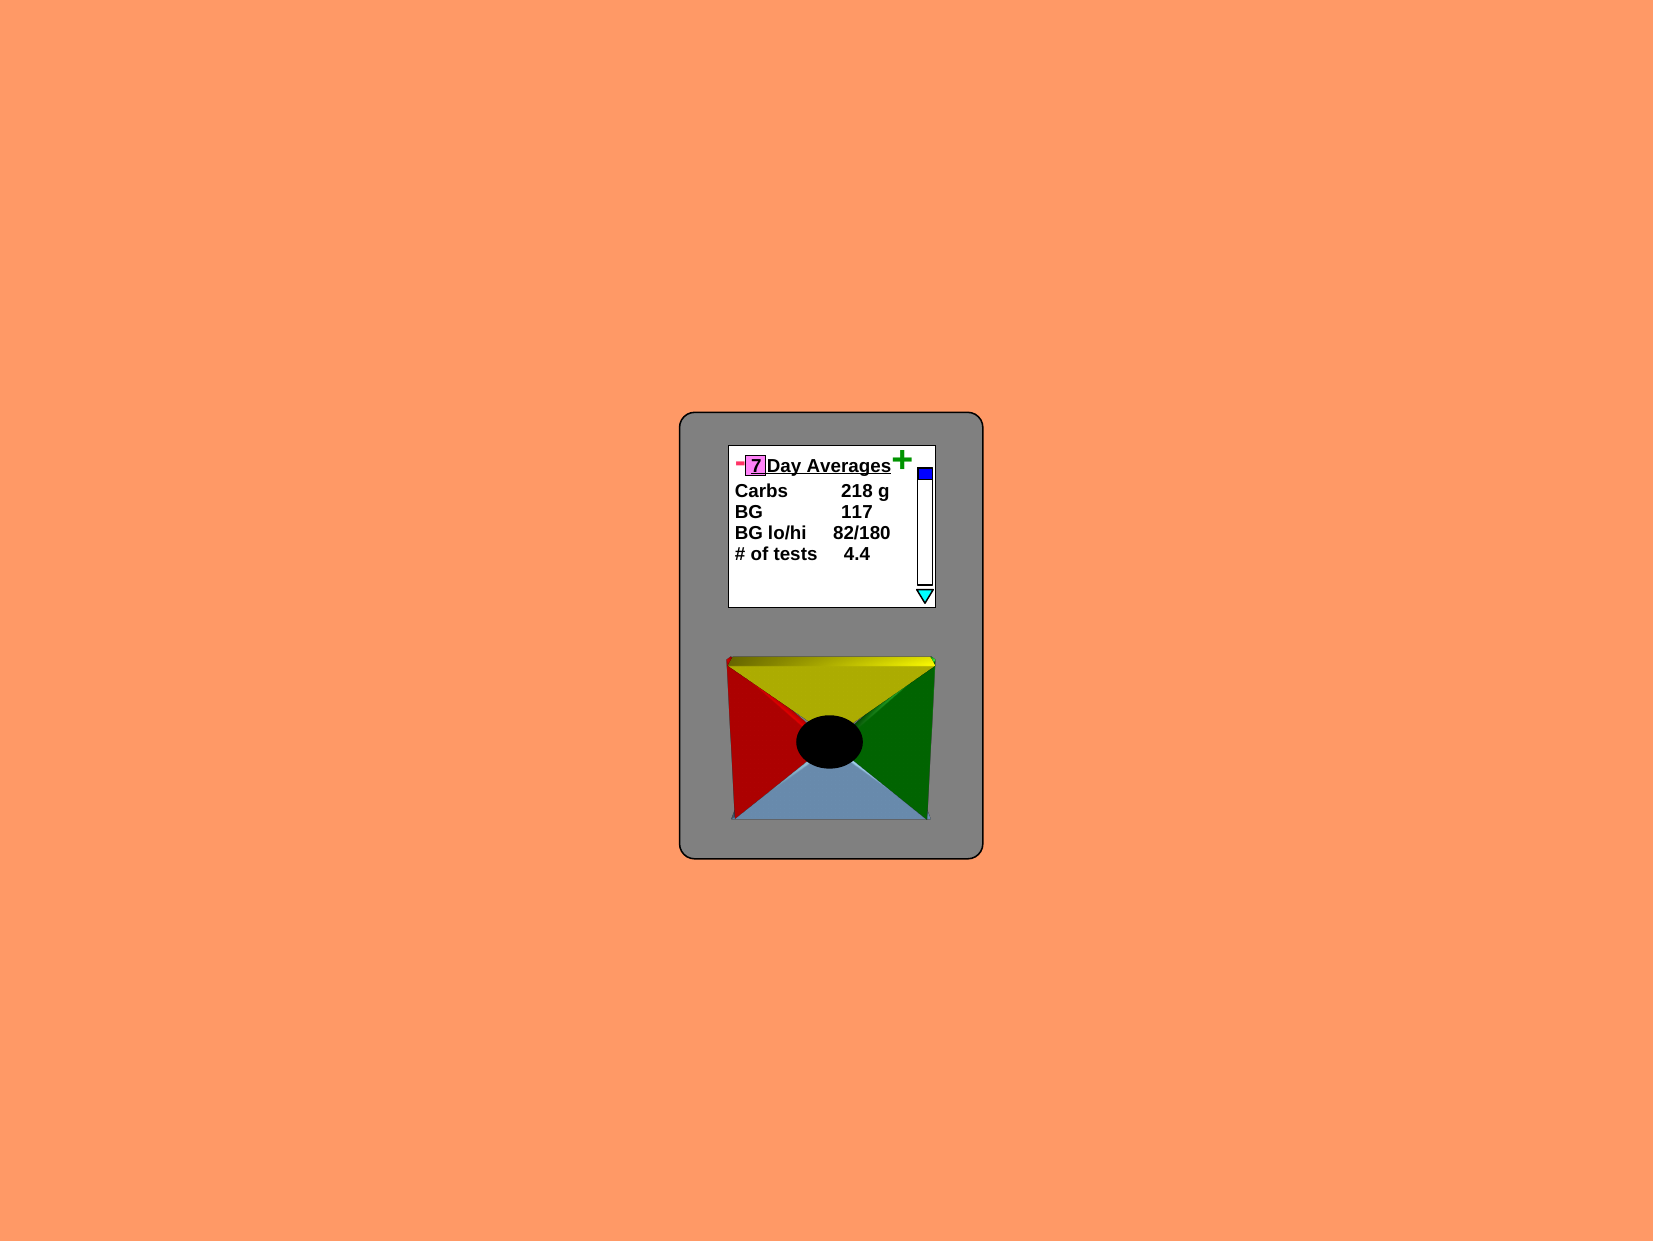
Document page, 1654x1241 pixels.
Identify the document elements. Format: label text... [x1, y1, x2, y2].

text_box - 7 Day Averages+ Carbs 218 g BG 117 BG lo/hi 82/180 # of tests 4.4 [720, 431, 936, 576]
text_box [679, 412, 983, 859]
